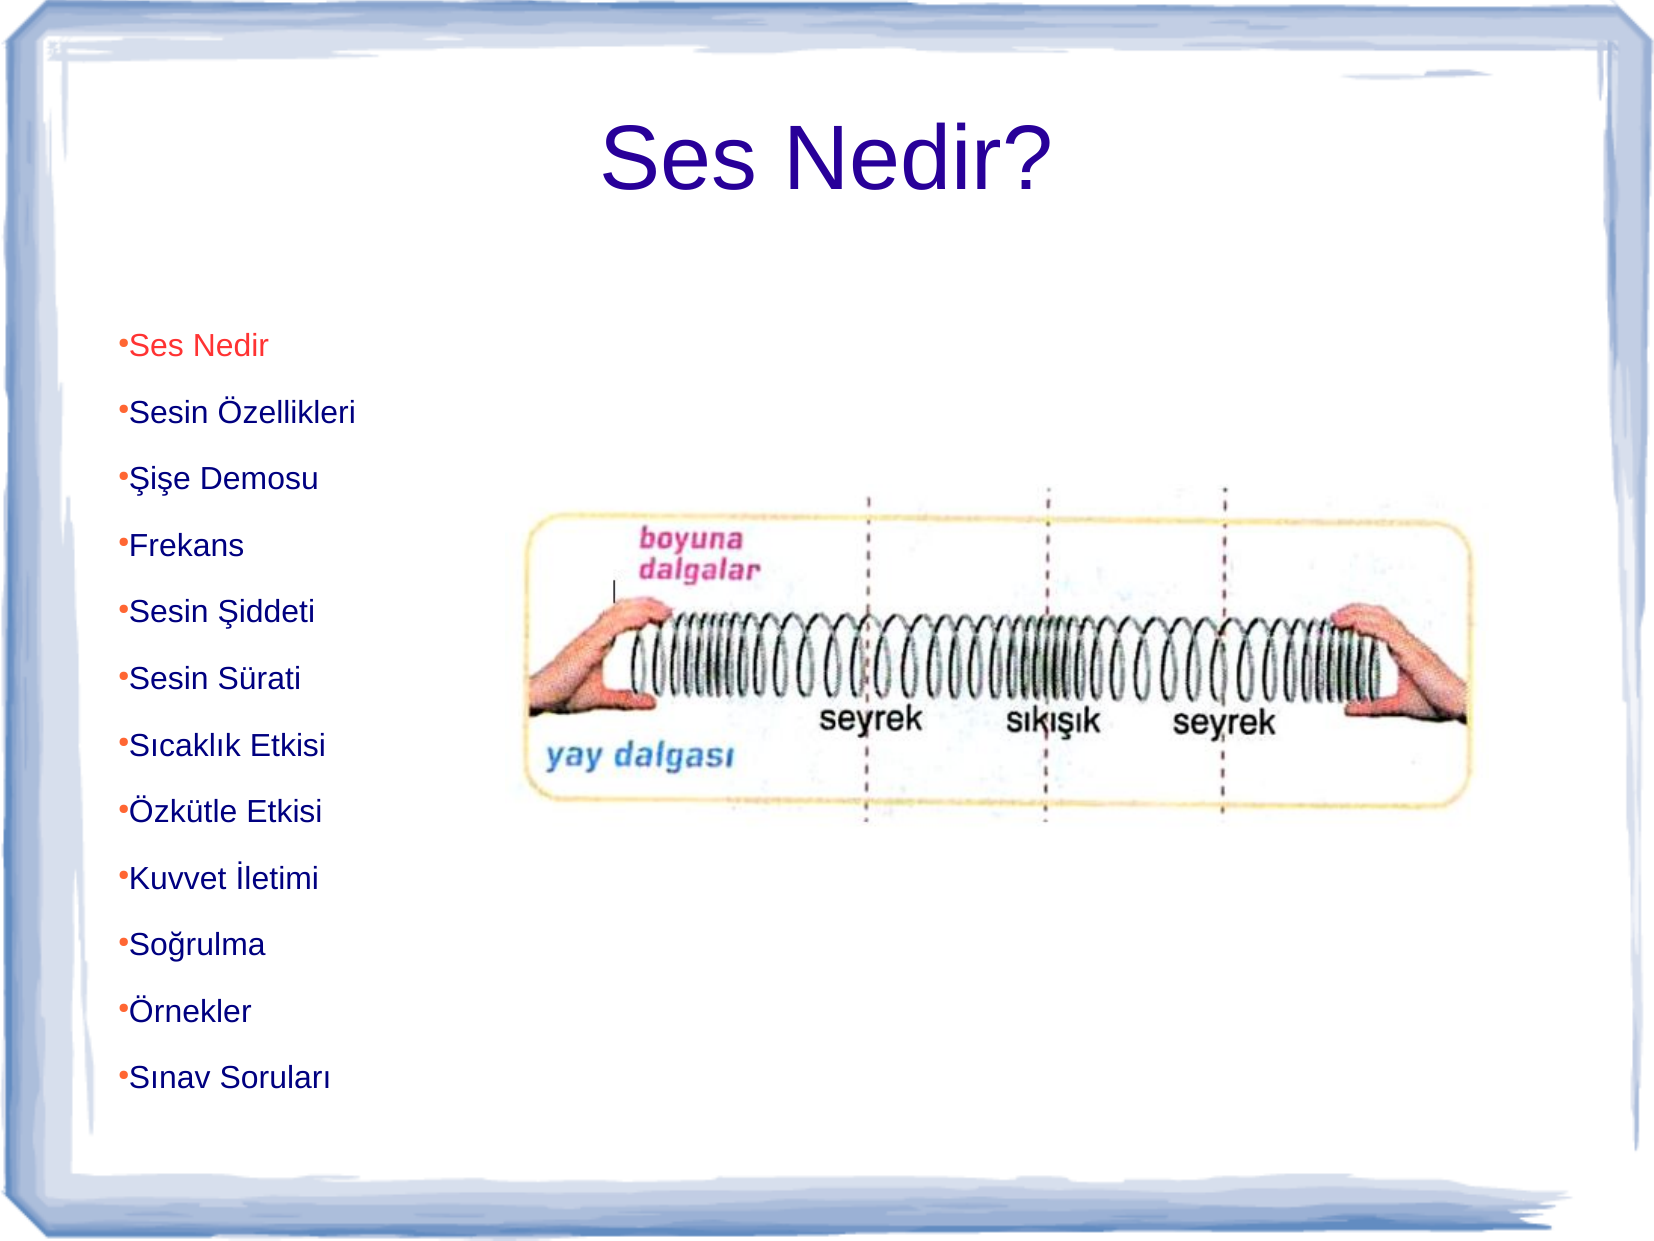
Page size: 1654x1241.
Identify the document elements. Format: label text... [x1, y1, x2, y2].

title Ses Nedir? [82, 49, 1571, 257]
picture [505, 484, 1489, 839]
list Ses Nedir Sesin Özellikleri Şişe Demosu Frekans Sesin Şiddeti Sesin Sürati Sıcaklık Etkisi Özkütle Etkisi Kuvvet İletimi Soğrulma Örnekler Sınav Soruları [118, 324, 438, 1097]
